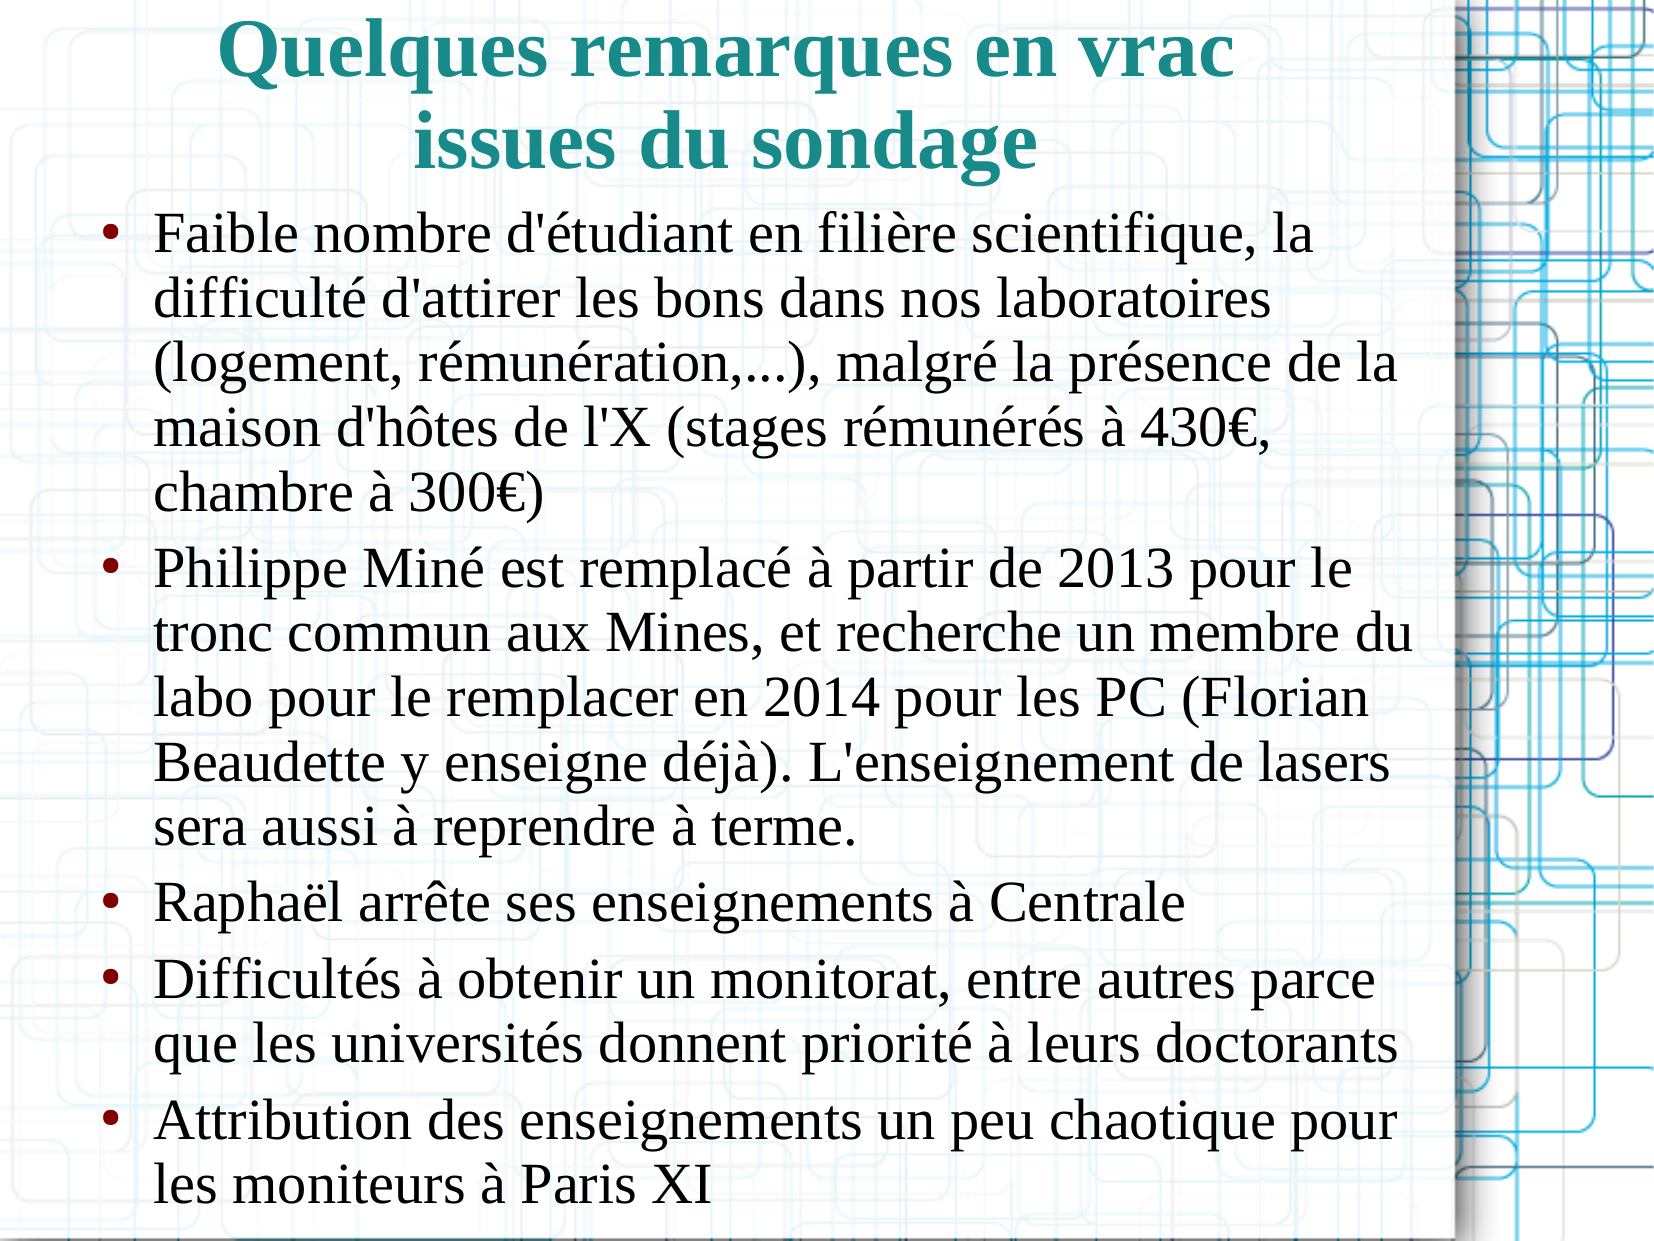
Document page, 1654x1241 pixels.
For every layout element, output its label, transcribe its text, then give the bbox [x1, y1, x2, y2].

title Quelques remarques en vrac issues du sondage [0, 2, 1453, 187]
list Faible nombre d'étudiant en filière scientifique, la difficulté d'attirer les bons dans nos laboratoires (logement, rémunération,...), malgré la présence de la maison d'hôtes de l'X (stages rémunérés à 430€, chambre à 300€) Philippe Miné est remplacé à partir de 2013 pour le tronc commun aux Mines, et recherche un membre du labo pour le remplacer en 2014 pour les PC (Florian Beaudette y enseigne déjà). L'enseignement de lasers sera aussi à reprendre à terme. Raphaël arrête ses enseignements à Centrale Difficultés à obtenir un monitorat, entre autres parce que les universités donnent priorité à leurs doctorants Attribution des enseignements un peu chaotique pour les moniteurs à Paris XI [82, 200, 1418, 1217]
picture [0, 0, 1654, 1241]
